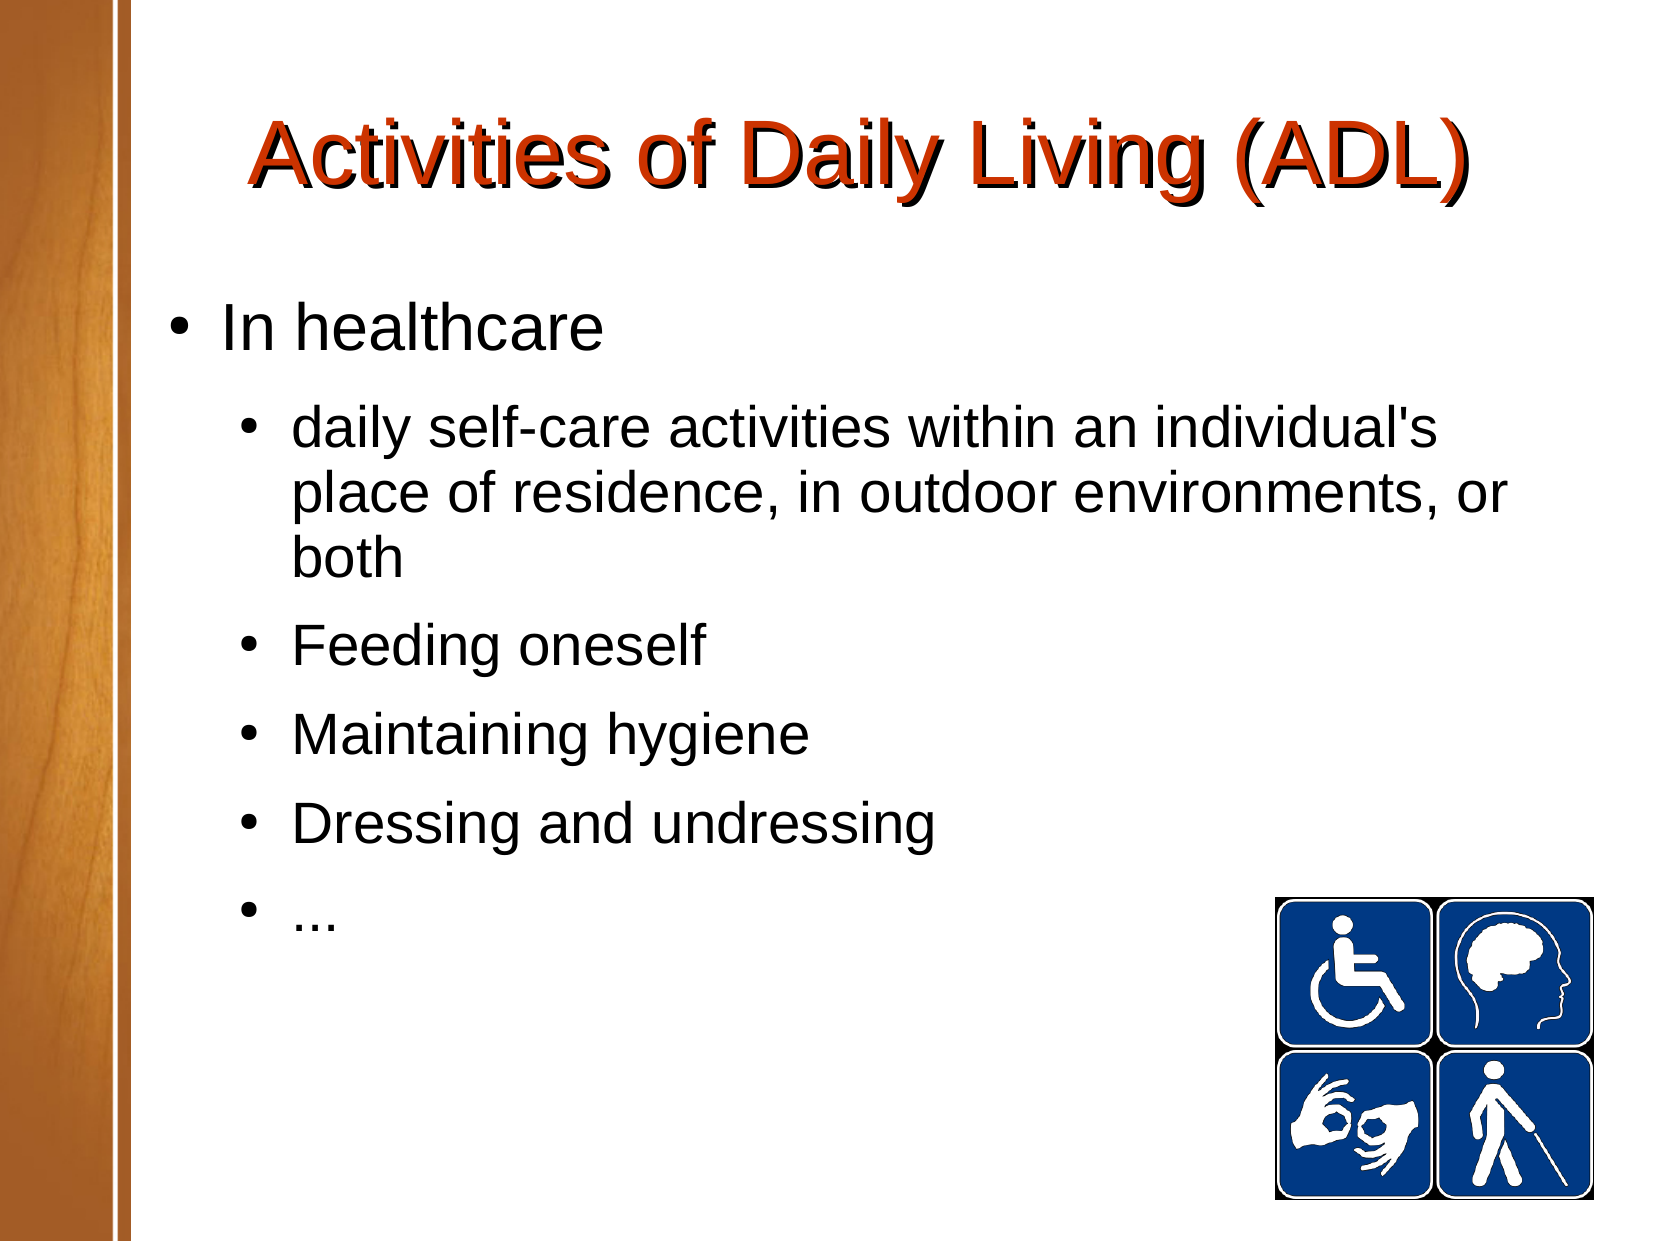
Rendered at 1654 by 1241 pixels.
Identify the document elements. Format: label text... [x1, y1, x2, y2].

title Activities of Daily Living (ADL) [150, 56, 1571, 250]
picture [0, 0, 131, 1241]
picture [1275, 897, 1594, 1201]
list In healthcare daily self-care activities within an individual's place of residence, in outdoor environments, or both Feeding oneself Maintaining hygiene Dressing and undressing ... [150, 290, 1571, 1094]
